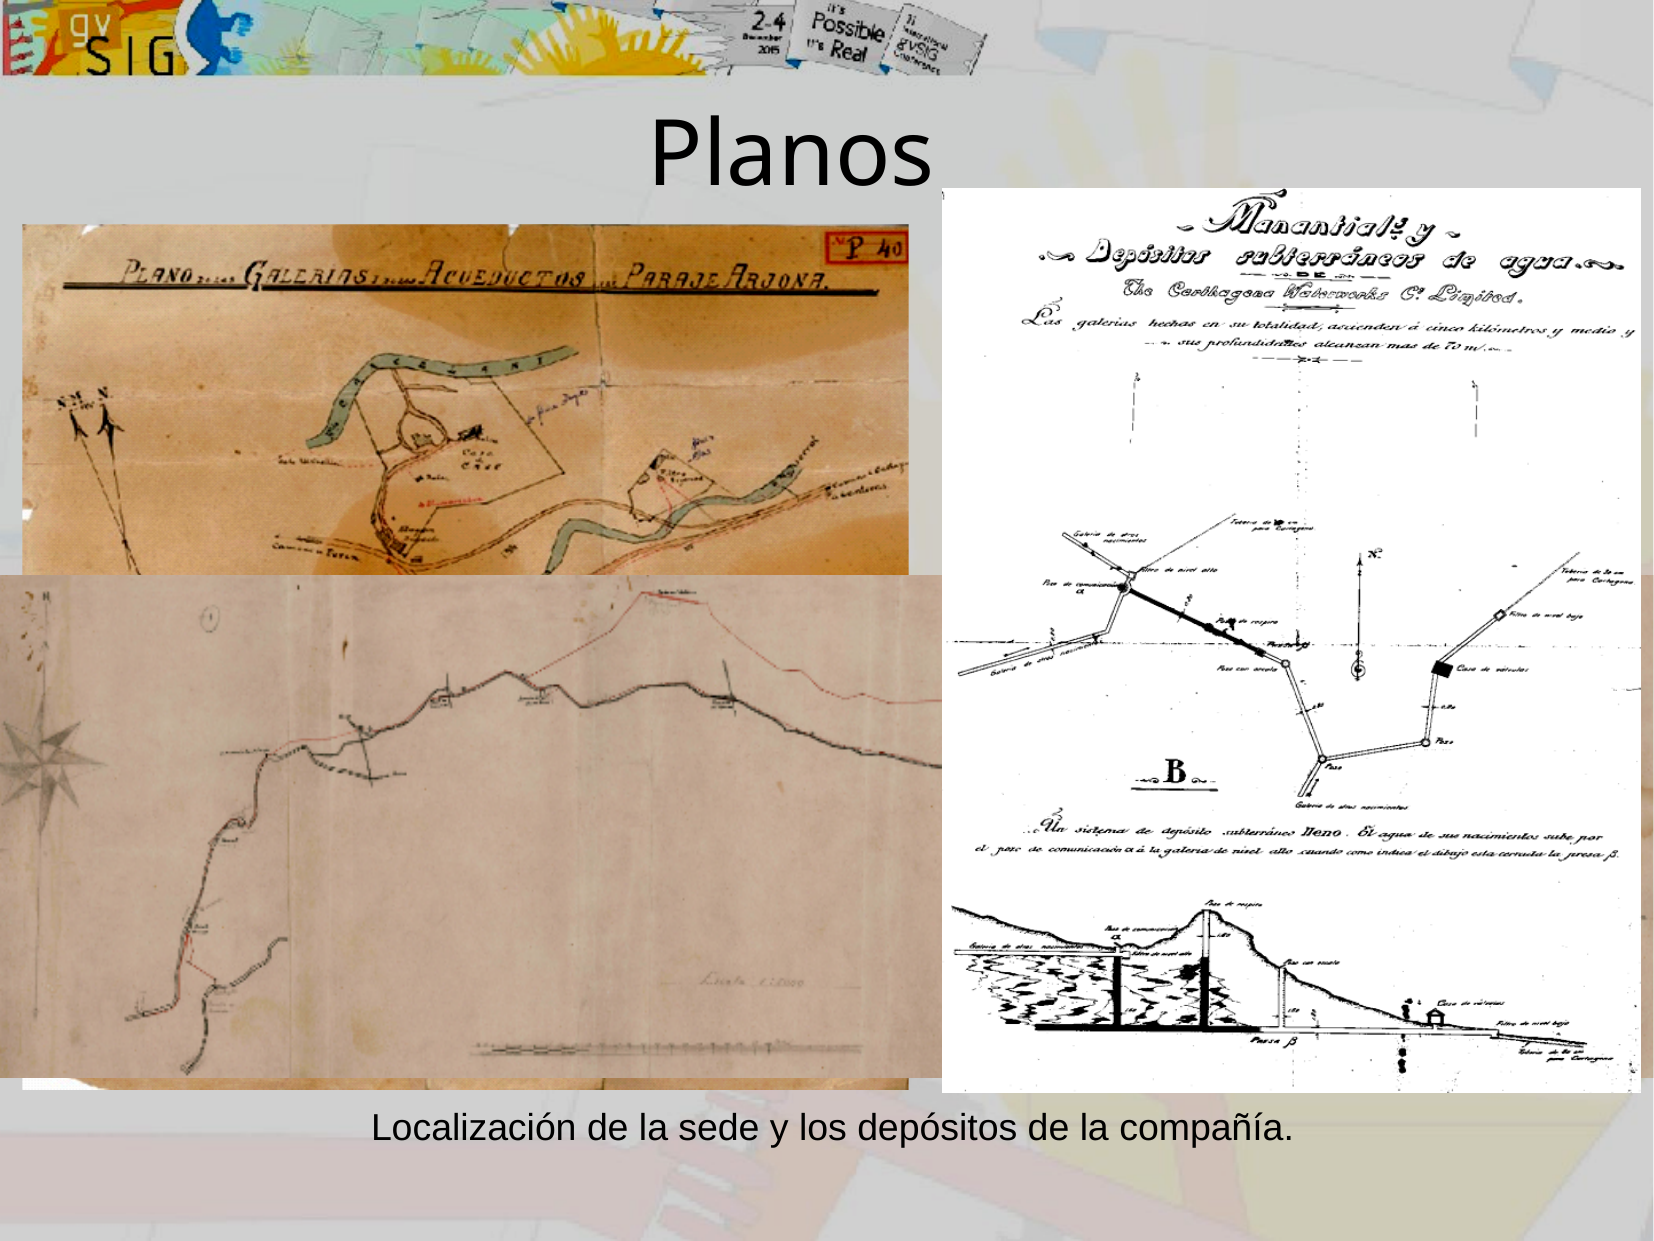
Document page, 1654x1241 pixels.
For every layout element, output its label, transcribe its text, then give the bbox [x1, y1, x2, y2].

title Planos [47, 46, 1536, 254]
picture [0, 0, 1654, 1241]
